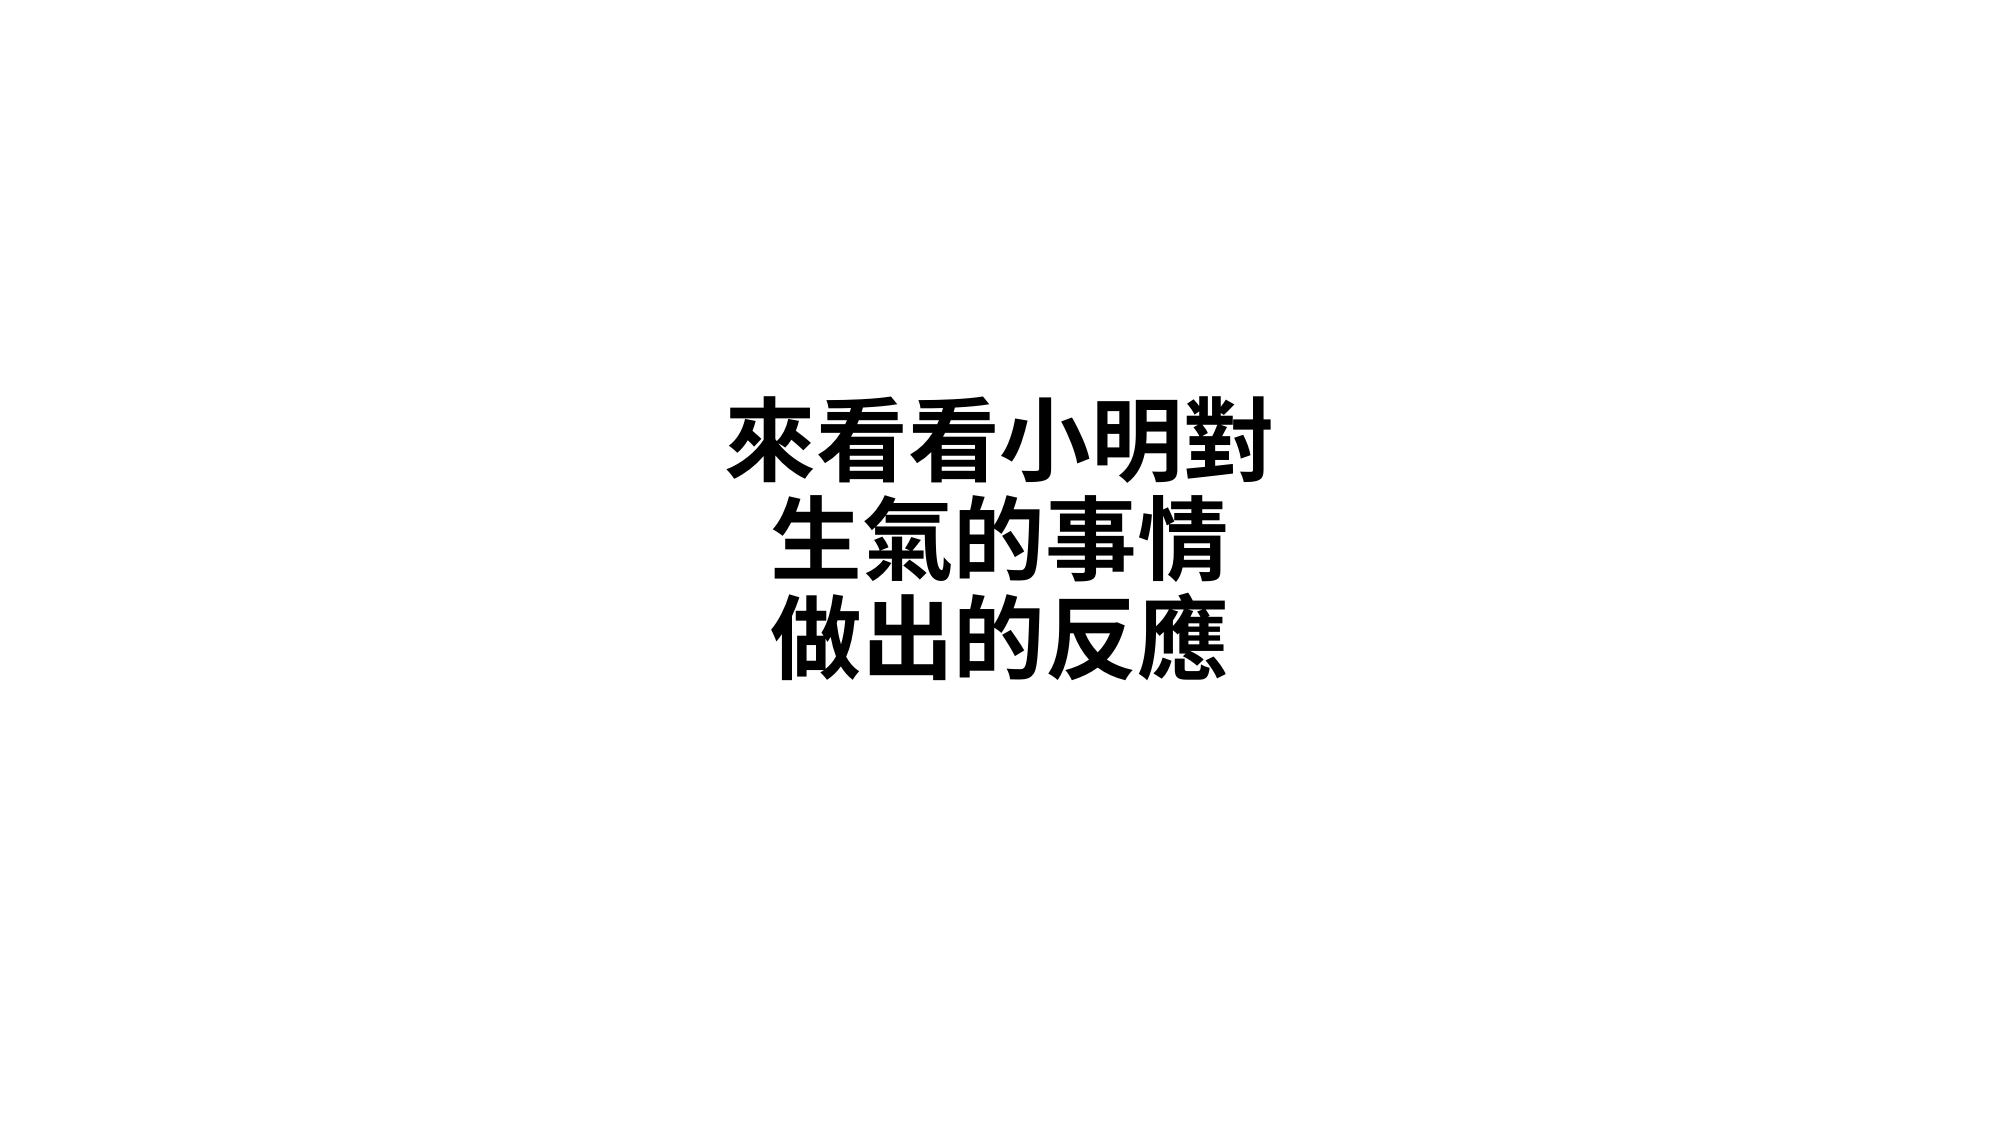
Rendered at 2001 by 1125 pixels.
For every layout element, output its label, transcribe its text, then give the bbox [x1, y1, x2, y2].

title 來看看小明對 生氣的事情 做出的反應 [137, 348, 1863, 741]
